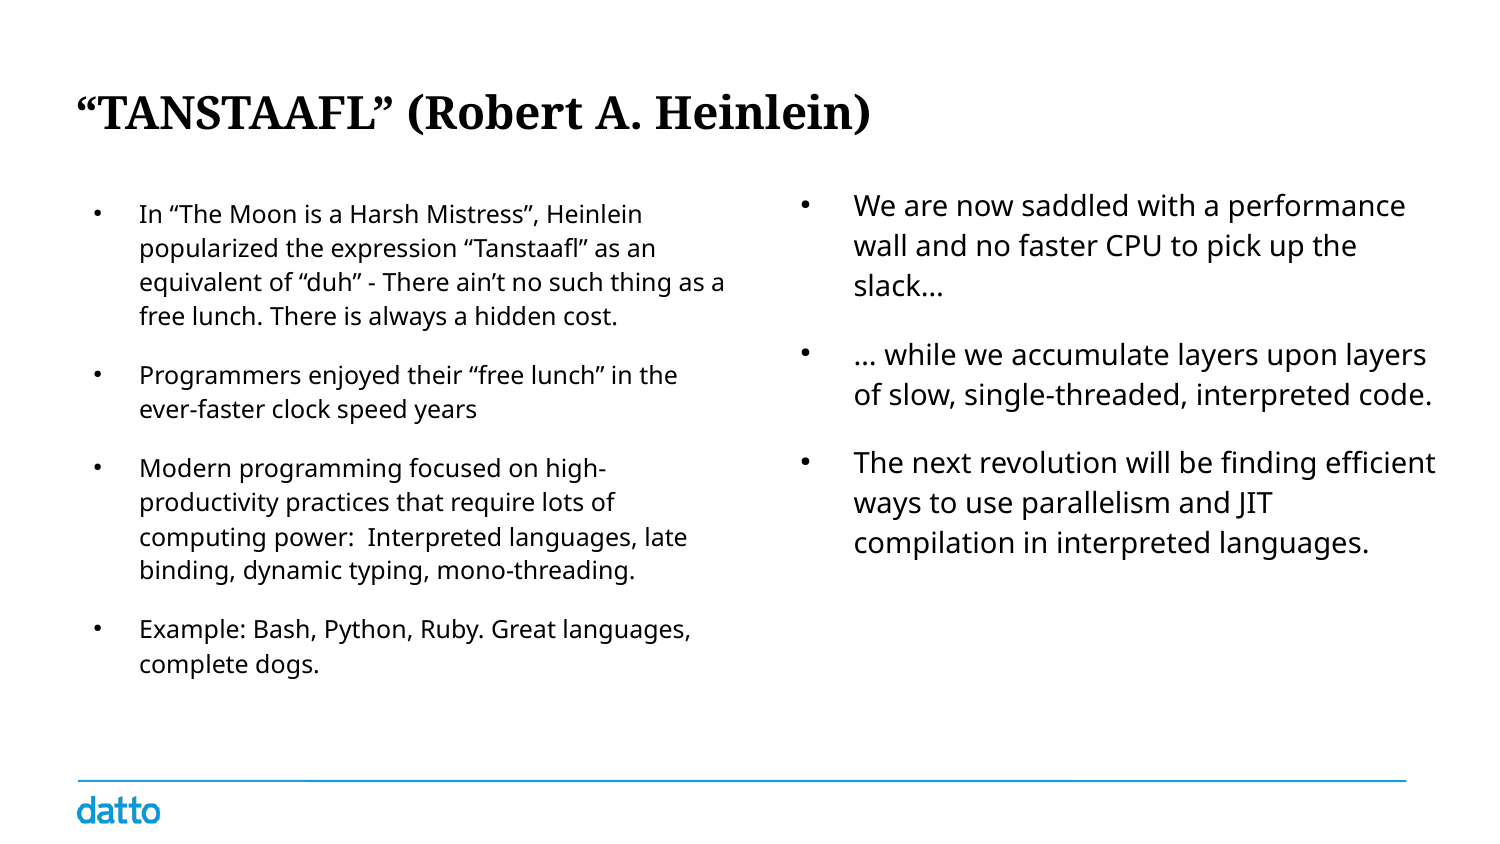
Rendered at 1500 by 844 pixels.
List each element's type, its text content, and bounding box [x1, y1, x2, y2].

title “TANSTAAFL” (Robert A. Heinlein) [75, 51, 1404, 172]
picture [122, 808, 133, 824]
picture [136, 796, 160, 824]
list In “The Moon is a Harsh Mistress”, Heinlein popularized the expression “Tanstaafl” as an equivalent of “duh” - There ain’t no such thing as a free lunch. There is always a hidden cost. Programmers enjoyed their “free lunch” in the ever-faster clock speed years Modern programming focused on high-productivity practices that require lots of computing power: Interpreted languages, late binding, dynamic typing, mono-threading. Example: Bash, Python, Ruby. Great languages, complete dogs. [78, 197, 736, 687]
picture [146, 808, 156, 819]
picture [95, 796, 133, 824]
list We are now saddled with a performance wall and no faster CPU to pick up the slack… … while we accumulate layers upon layers of slow, single-threaded, interpreted code. The next revolution will be finding efficient ways to use parallelism and JIT compilation in interpreted languages. [782, 185, 1441, 676]
picture [82, 808, 91, 819]
picture [77, 796, 91, 808]
